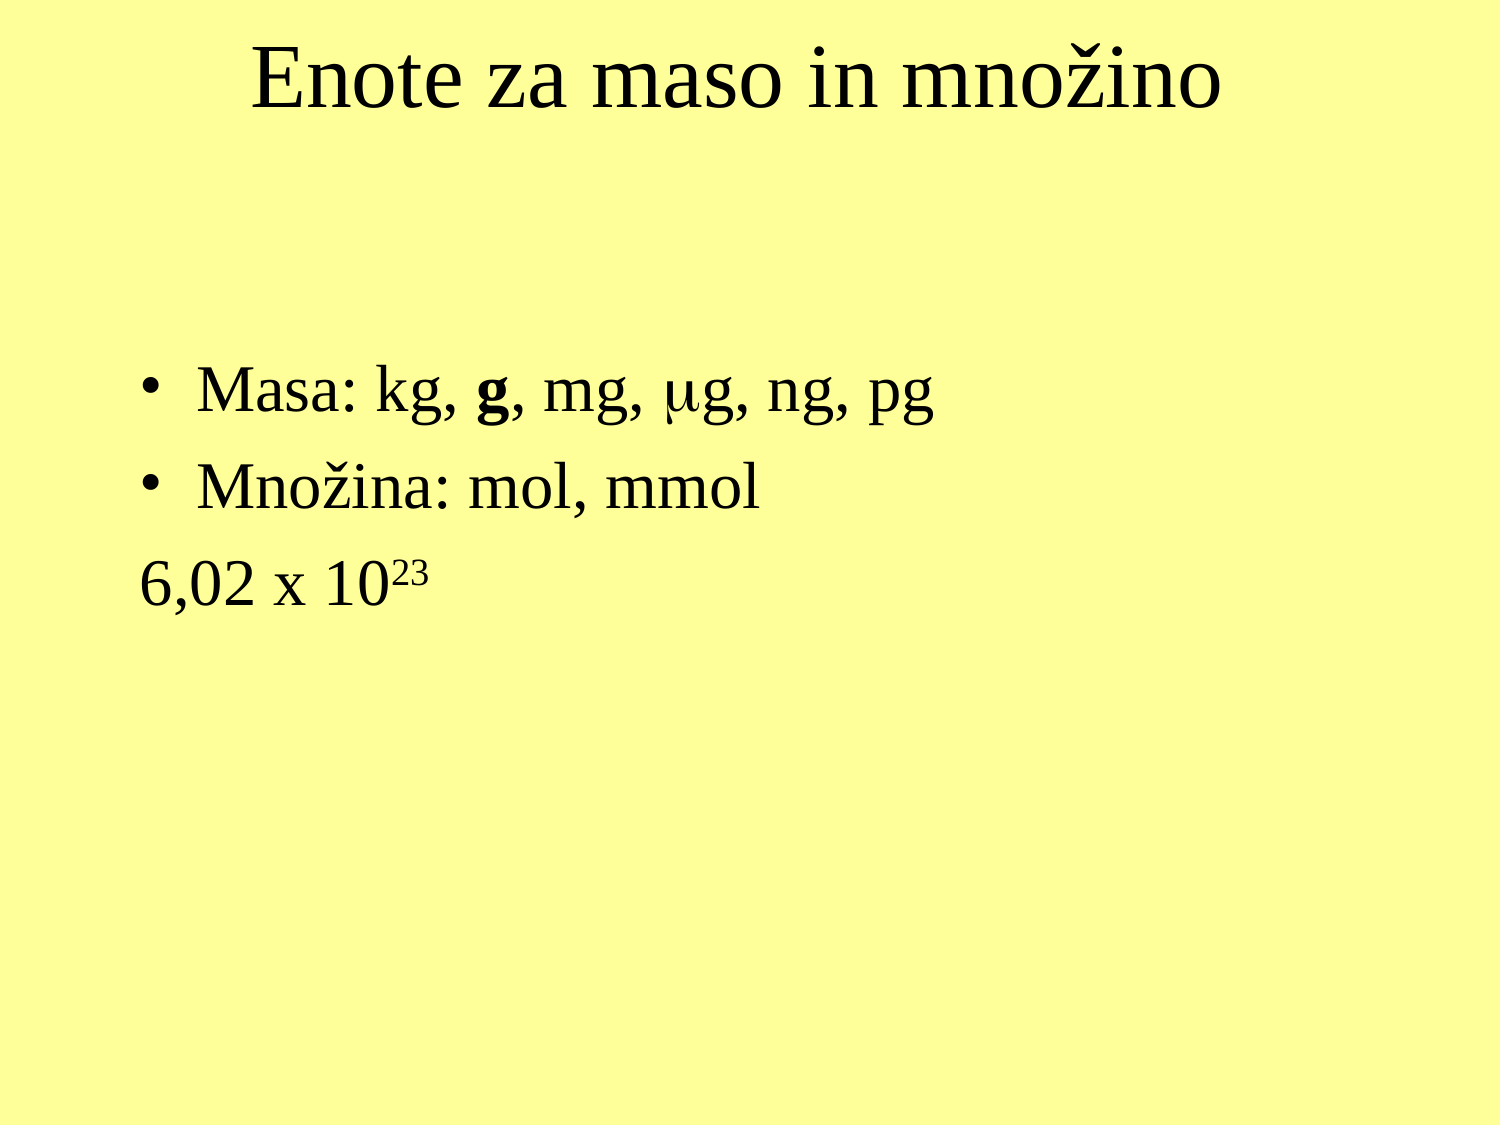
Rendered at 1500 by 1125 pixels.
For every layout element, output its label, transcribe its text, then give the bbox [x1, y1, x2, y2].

list Masa: kg, g, mg, g, ng, pg Množina: mol, mmol 6,02 x 1023 [125, 337, 1401, 1013]
title Enote za maso in množino [99, 8, 1375, 354]
